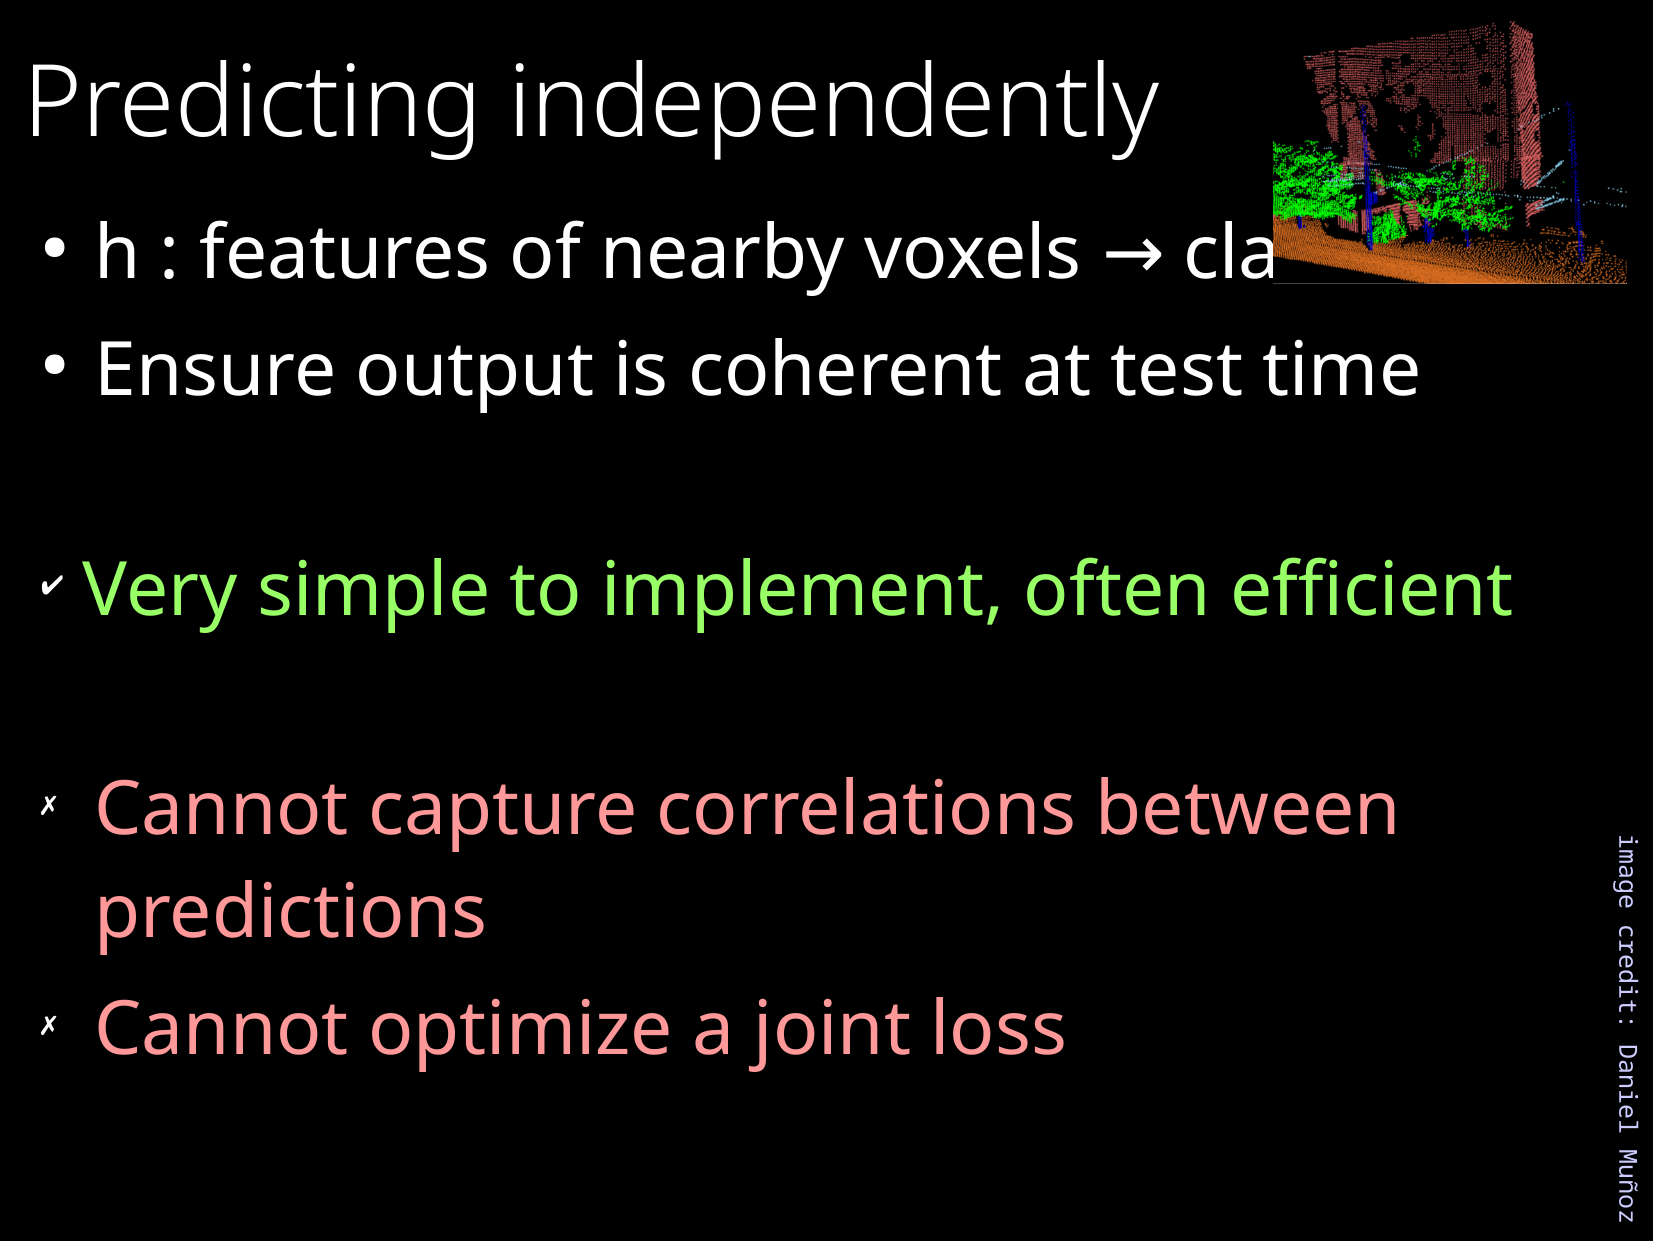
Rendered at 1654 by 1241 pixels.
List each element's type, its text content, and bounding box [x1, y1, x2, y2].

list h : features of nearby voxels → class Ensure output is coherent at test time Very simple to implement, often efficient Cannot capture correlations between predictions Cannot optimize a joint loss [23, 198, 1630, 1215]
title Predicting independently [23, 25, 1273, 171]
picture [1273, 17, 1627, 284]
text_box image credit: Daniel Muñoz [1616, 834, 1647, 1225]
